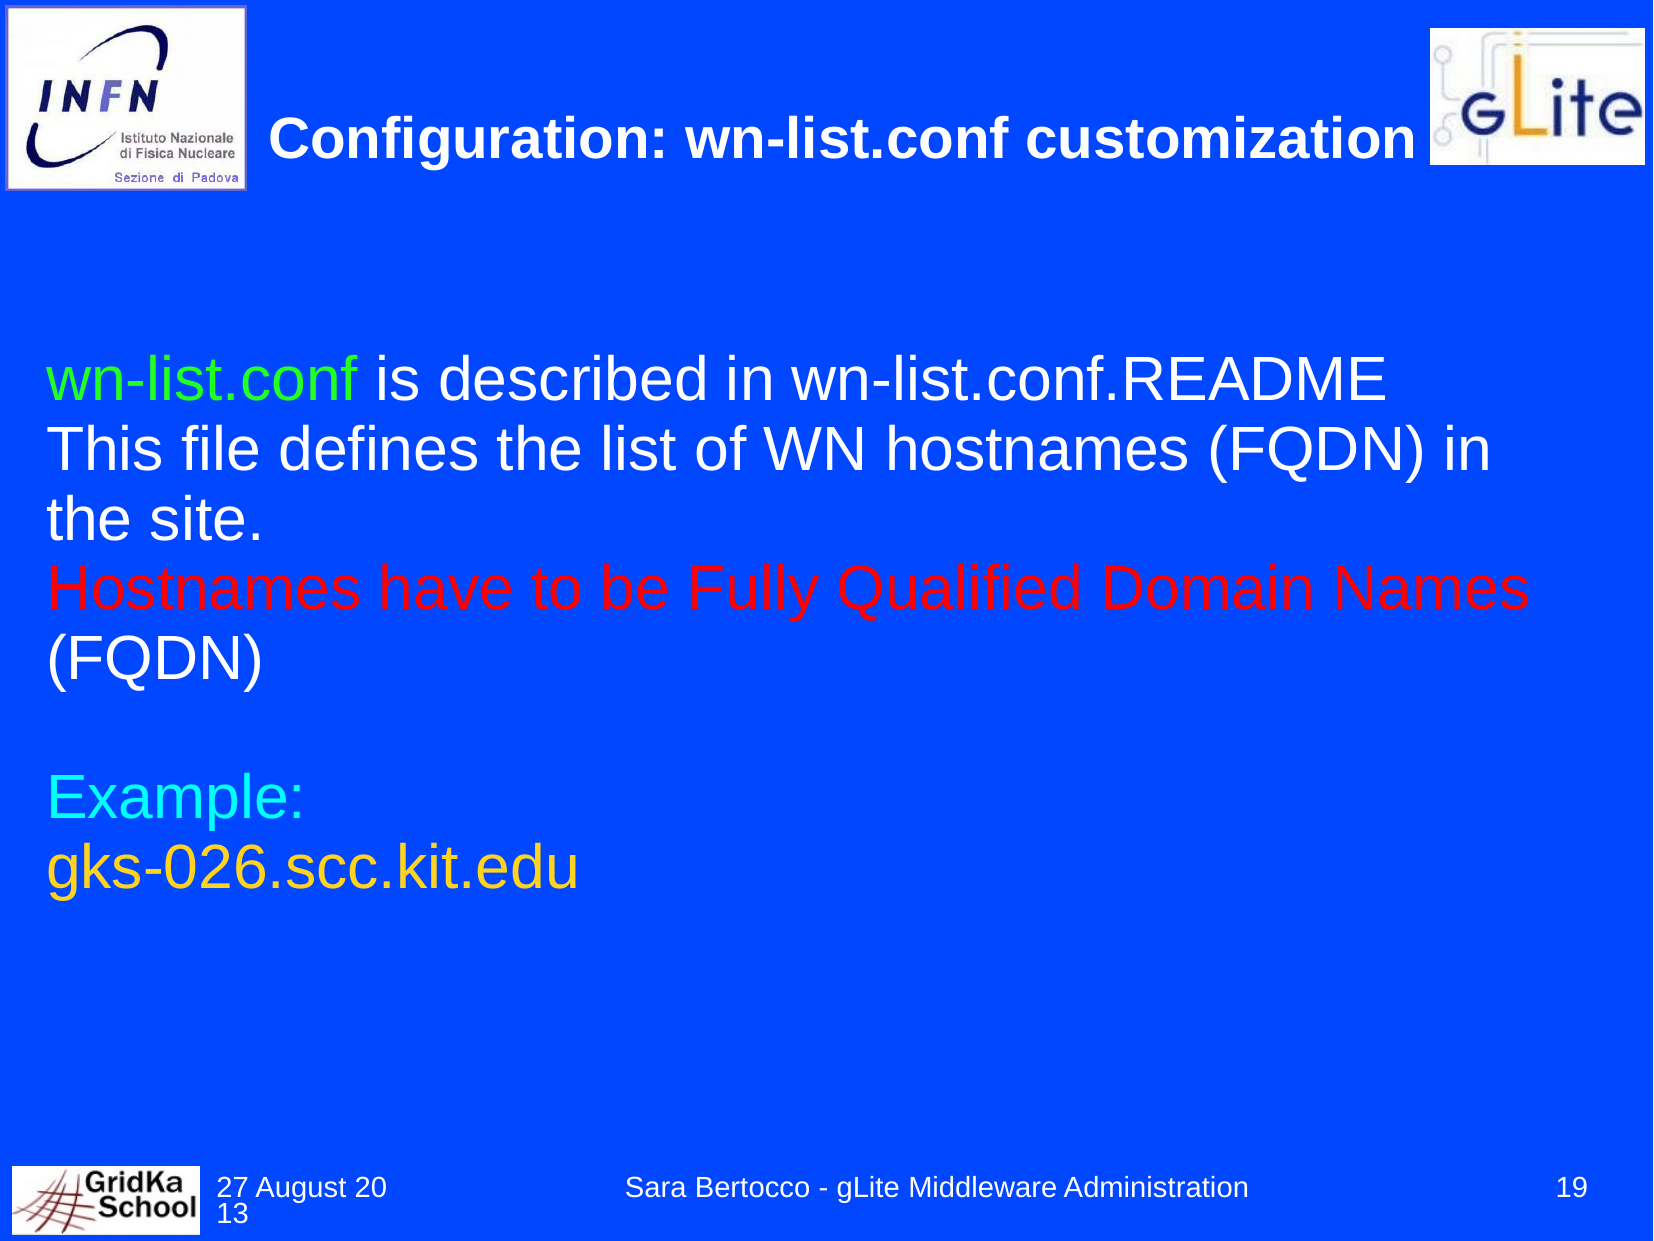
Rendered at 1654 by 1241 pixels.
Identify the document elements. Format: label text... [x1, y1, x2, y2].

text_box wn-list.conf is described in wn-list.conf.README This file defines the list of WN hostnames (FQDN) in the site. Hostnames have to be Fully Qualified Domain Names (FQDN) Example: gks-026.scc.kit.edu [0, 336, 1565, 947]
picture [5, 5, 247, 191]
picture [12, 1166, 200, 1235]
picture [1430, 28, 1645, 165]
title Configuration: wn-list.conf customization [21, 25, 1645, 251]
